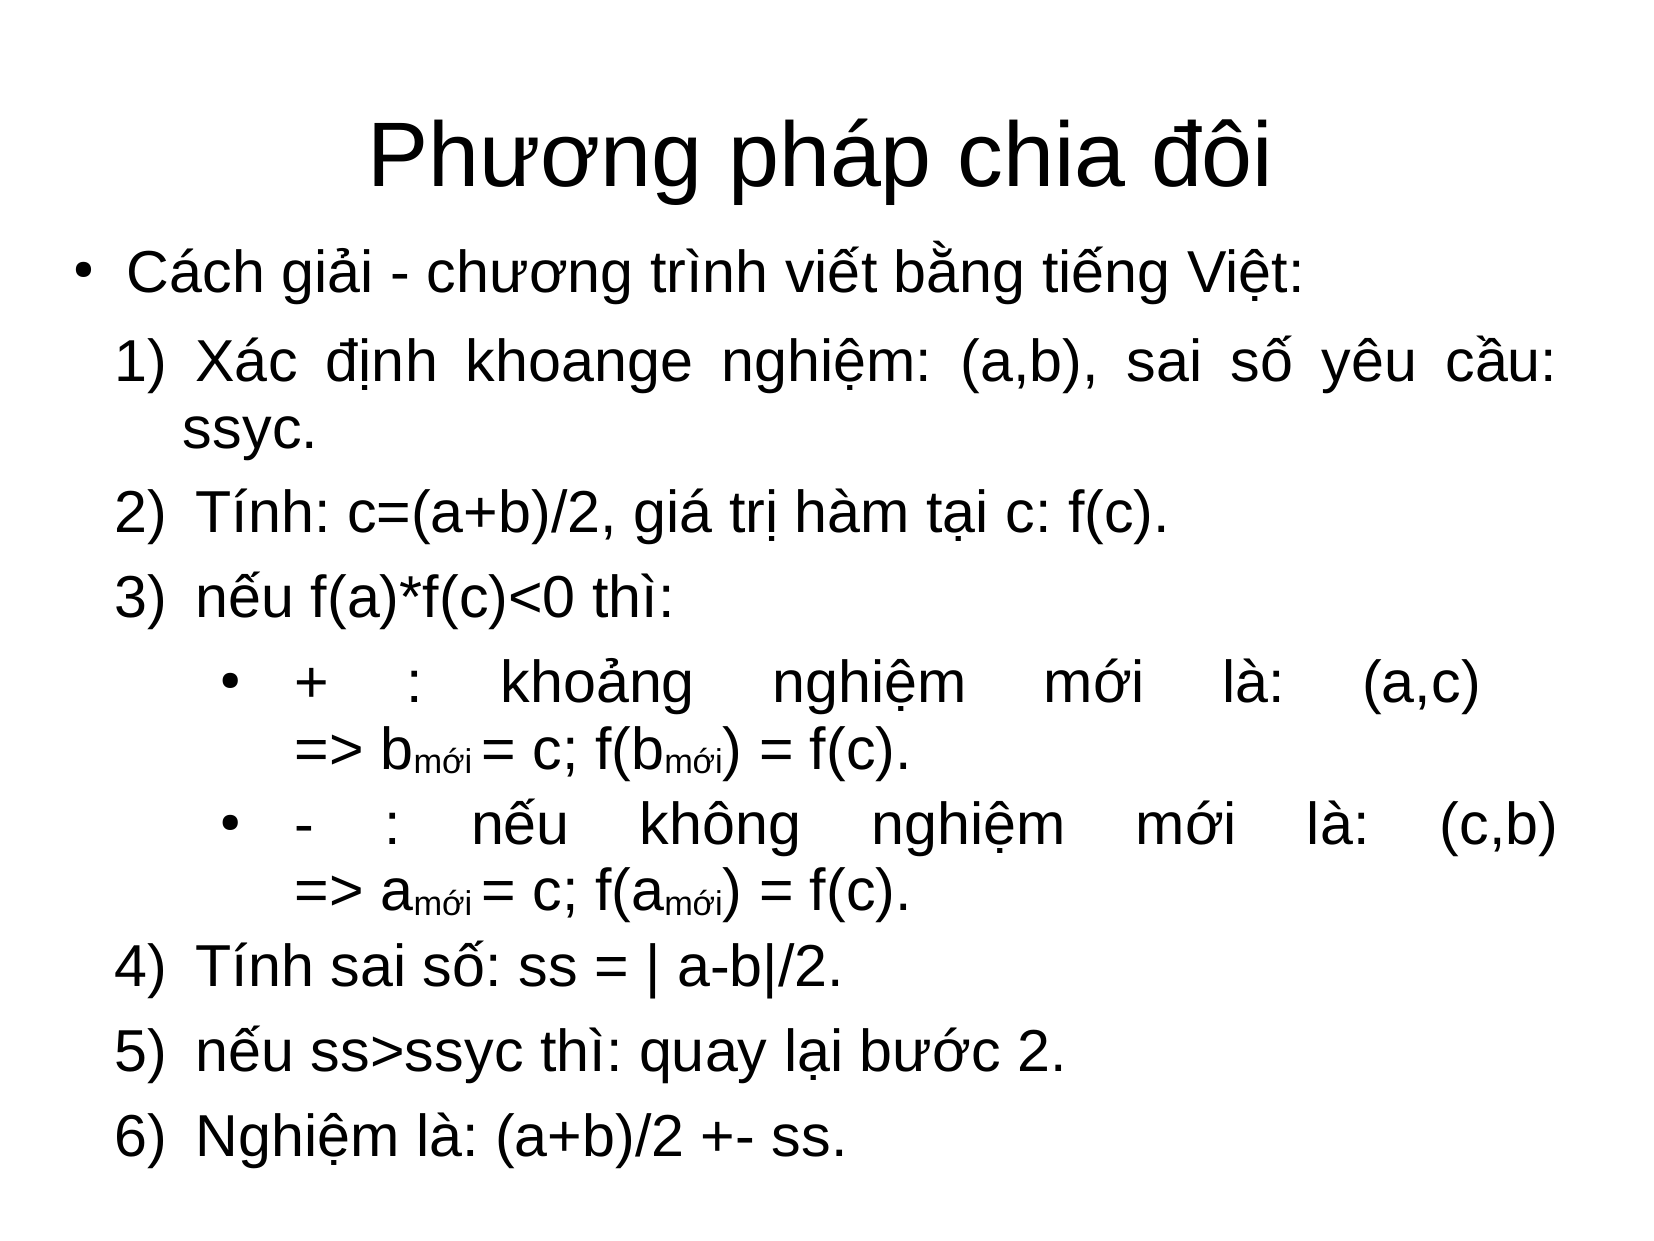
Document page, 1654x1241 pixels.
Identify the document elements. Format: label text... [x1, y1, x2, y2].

list Cách giải - chương trình viết bằng tiếng Việt: Xác định khoange nghiệm: (a,b), sai số yêu cầu: ssyc. Tính: c=(a+b)/2, giá trị hàm tại c: f(c). nếu f(a)*f(c)<0 thì: + : khoảng nghiệm mới là: (a,c) => bmới = c; f(bmới) = f(c). - : nếu không nghiệm mới là: (c,b) => amới = c; f(amới) = f(c). Tính sai số: ss = | a-b|/2. nếu ss>ssyc thì: quay lại bước 2. Nghiệm là: (a+b)/2 +- ss. [70, 238, 1560, 1177]
title Phương pháp chia đôi [76, 59, 1565, 252]
